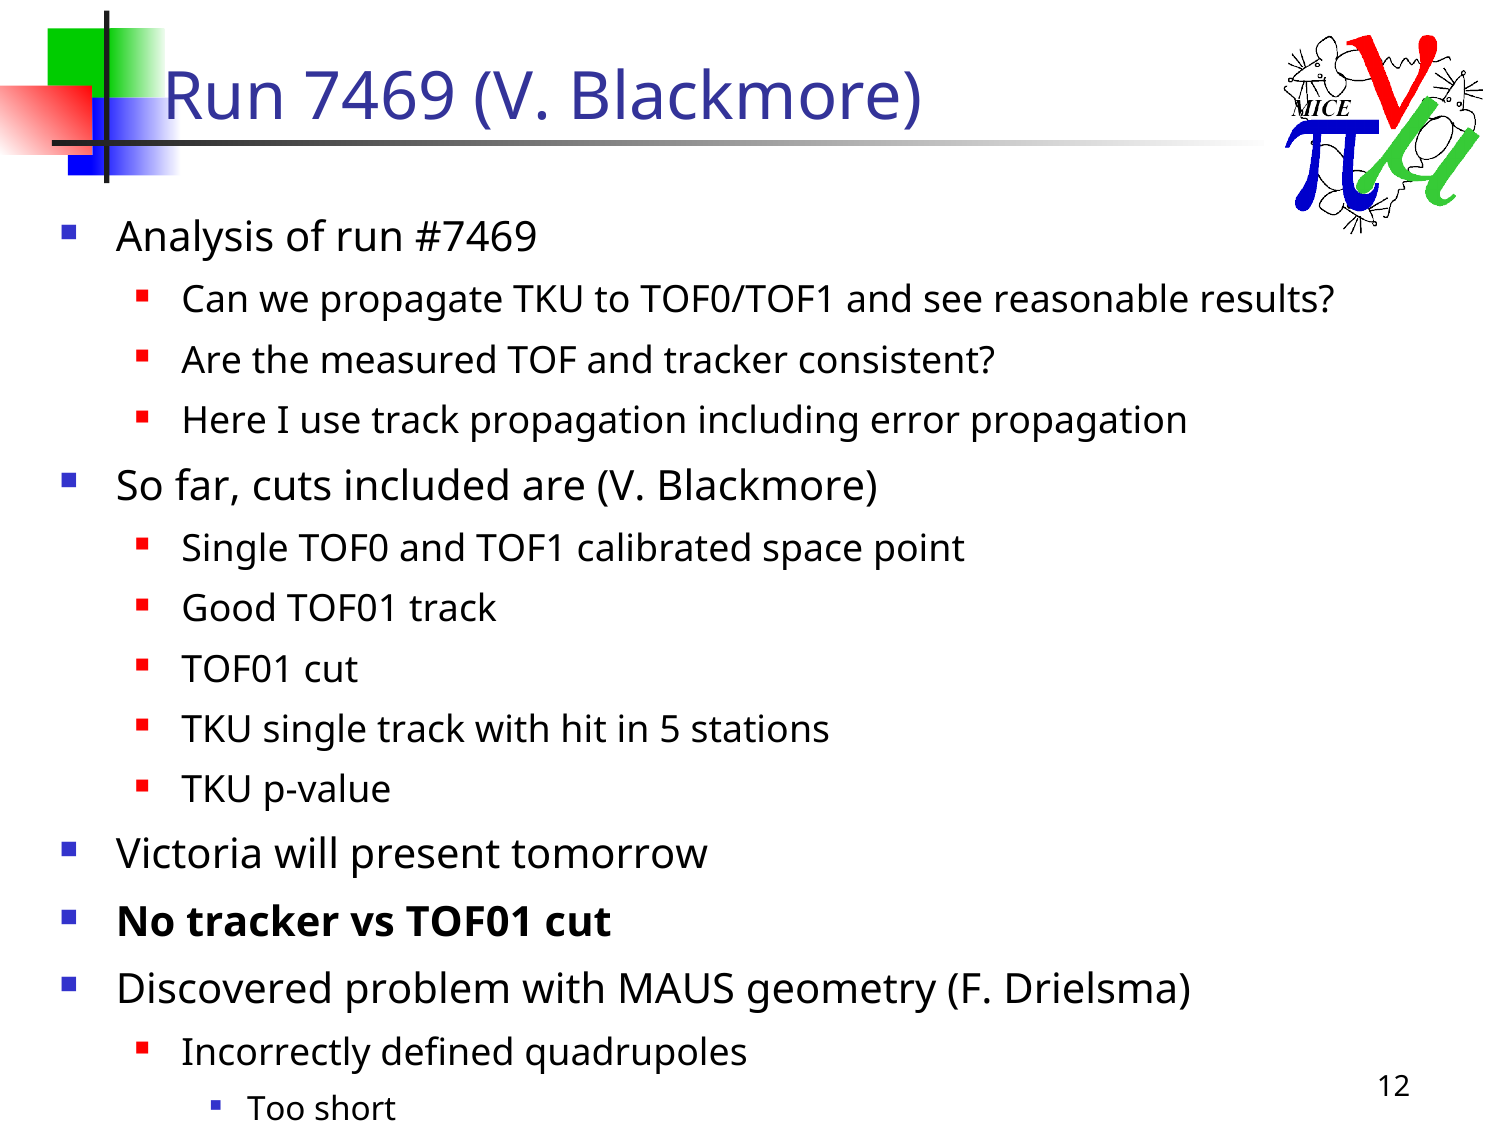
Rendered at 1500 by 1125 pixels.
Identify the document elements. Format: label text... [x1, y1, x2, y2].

title Run 7469 (V. Blackmore) [162, 0, 1441, 188]
picture [1264, 5, 1500, 251]
list Analysis of run #7469 Can we propagate TKU to TOF0/TOF1 and see reasonable results? Are the measured TOF and tracker consistent? Here I use track propagation including error propagation So far, cuts included are (V. Blackmore) Single TOF0 and TOF1 calibrated space point Good TOF01 track TOF01 cut TKU single track with hit in 5 stations TKU p-value Victoria will present tomorrow No tracker vs TOF01 cut Discovered problem with MAUS geometry (F. Drielsma) Incorrectly defined quadrupoles Too short Wrong z position Fix not implemented in plots that follow... [59, 206, 1477, 1122]
